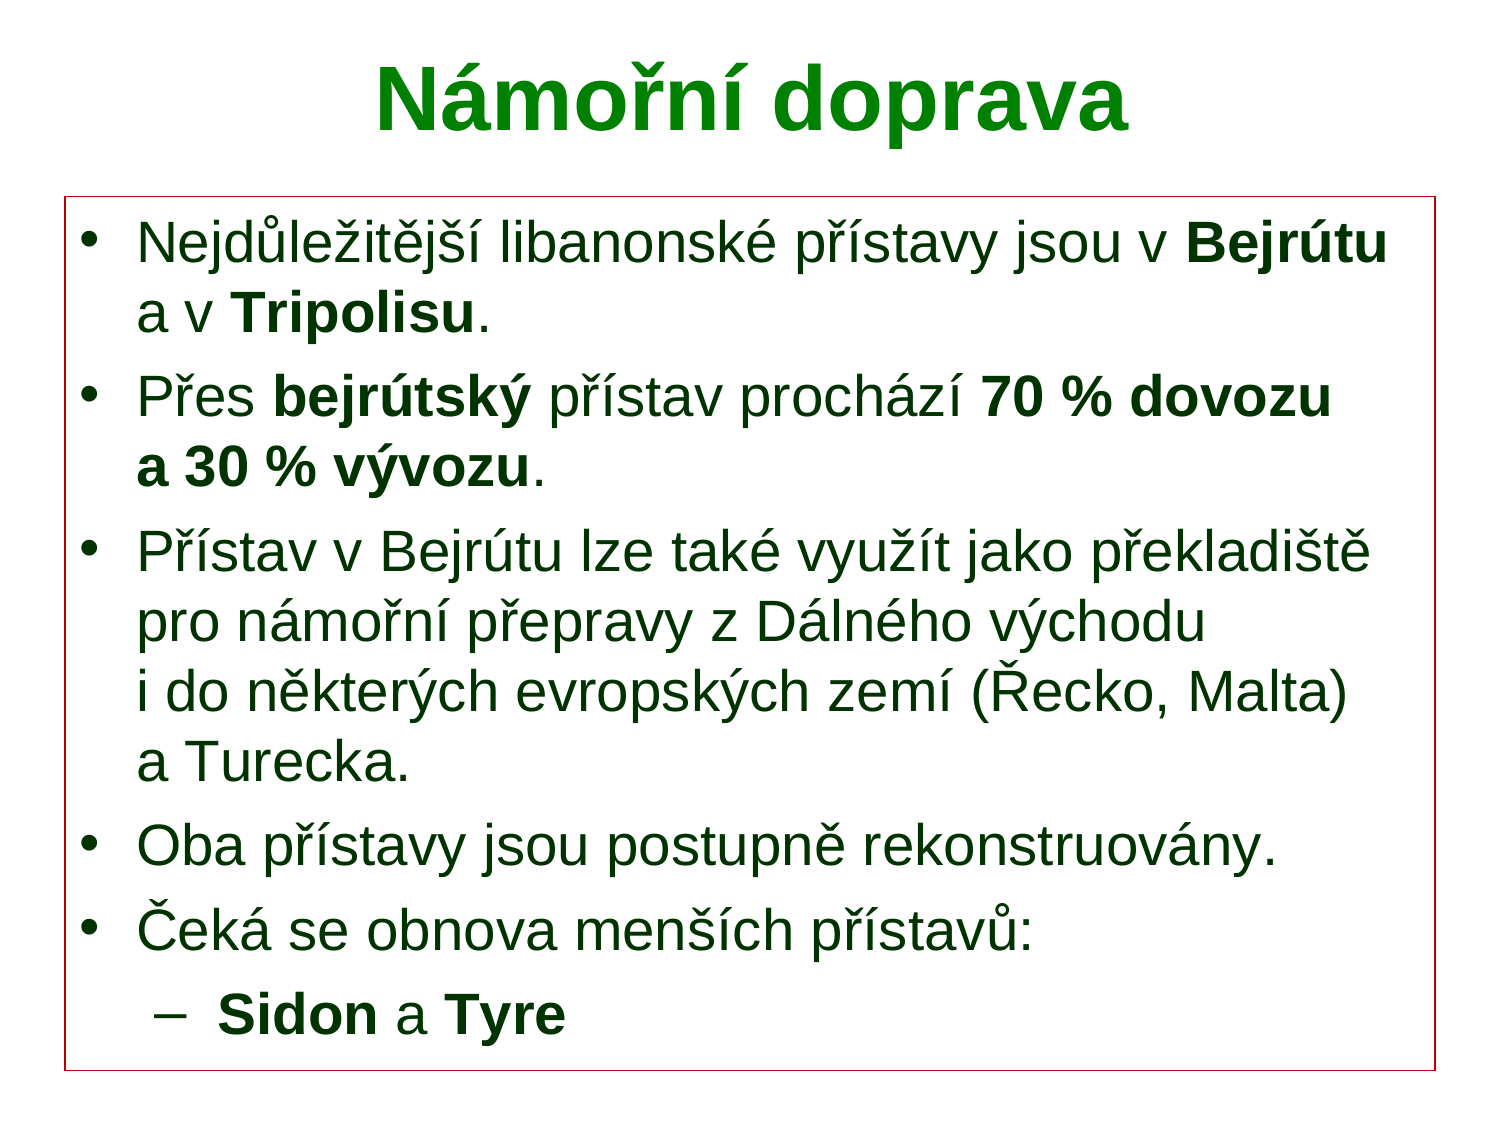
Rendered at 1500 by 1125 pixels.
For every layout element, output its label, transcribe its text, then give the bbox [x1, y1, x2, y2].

title Námořní doprava [76, 0, 1427, 188]
list Nejdůležitější libanonské přístavy jsou v Bejrútu a v Tripolisu. Přes bejrútský přístav prochází 70 % dovozu a 30 % vývozu. Přístav v Bejrútu lze také využít jako překladiště pro námořní přepravy z Dálného východu i do některých evropských zemí (Řecko, Malta) a Turecka. Oba přístavy jsou postupně rekonstruovány. Čeká se obnova menších přístavů: Sidon a Tyre [64, 196, 1436, 1071]
